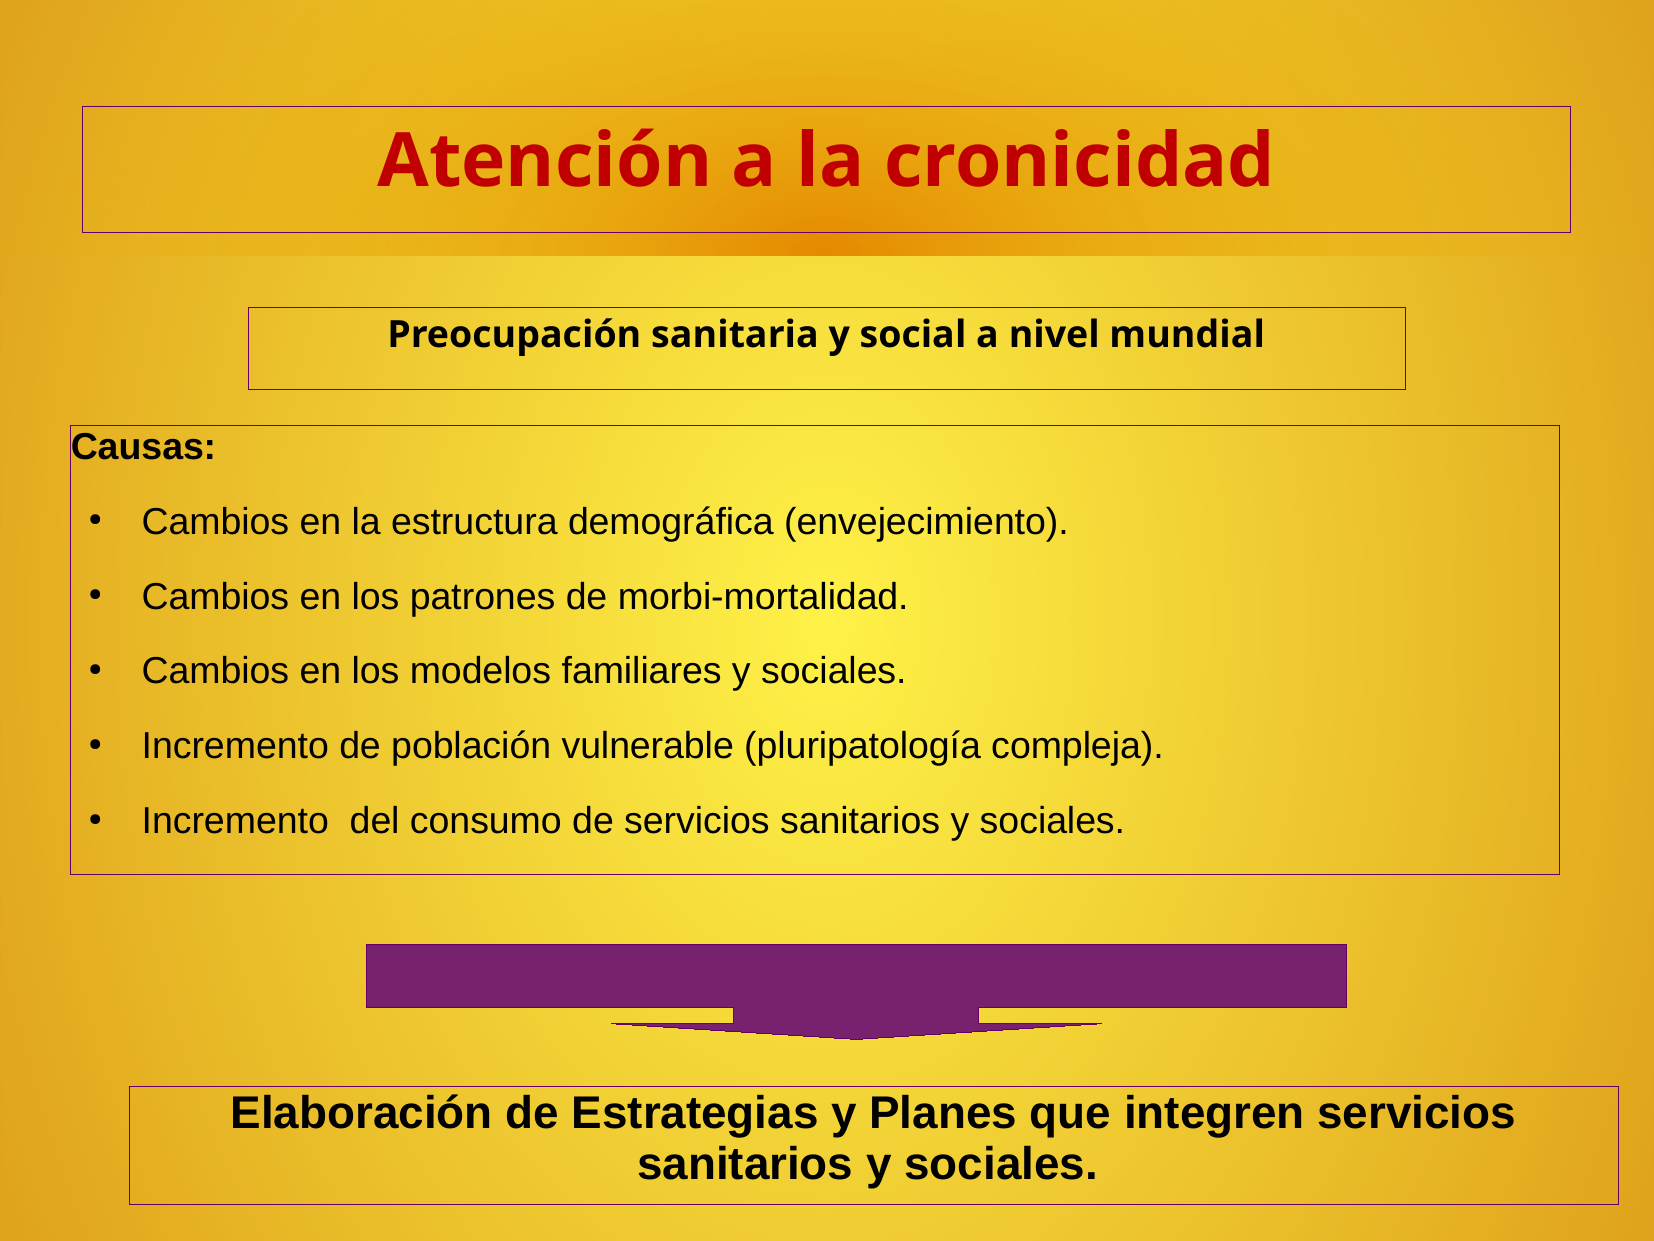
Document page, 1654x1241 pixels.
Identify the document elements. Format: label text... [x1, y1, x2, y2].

text_box [366, 944, 1347, 1040]
list Preocupación sanitaria y social a nivel mundial [248, 307, 1406, 390]
list Atención a la cronicidad [82, 106, 1571, 233]
list Causas: Cambios en la estructura demográfica (envejecimiento). Cambios en los patrones de morbi-mortalidad. Cambios en los modelos familiares y sociales. Incremento de población vulnerable (pluripatología compleja). Incremento del consumo de servicios sanitarios y sociales. [70, 425, 1560, 875]
list Elaboración de Estrategias y Planes que integren servicios sanitarios y sociales. [129, 1086, 1619, 1205]
